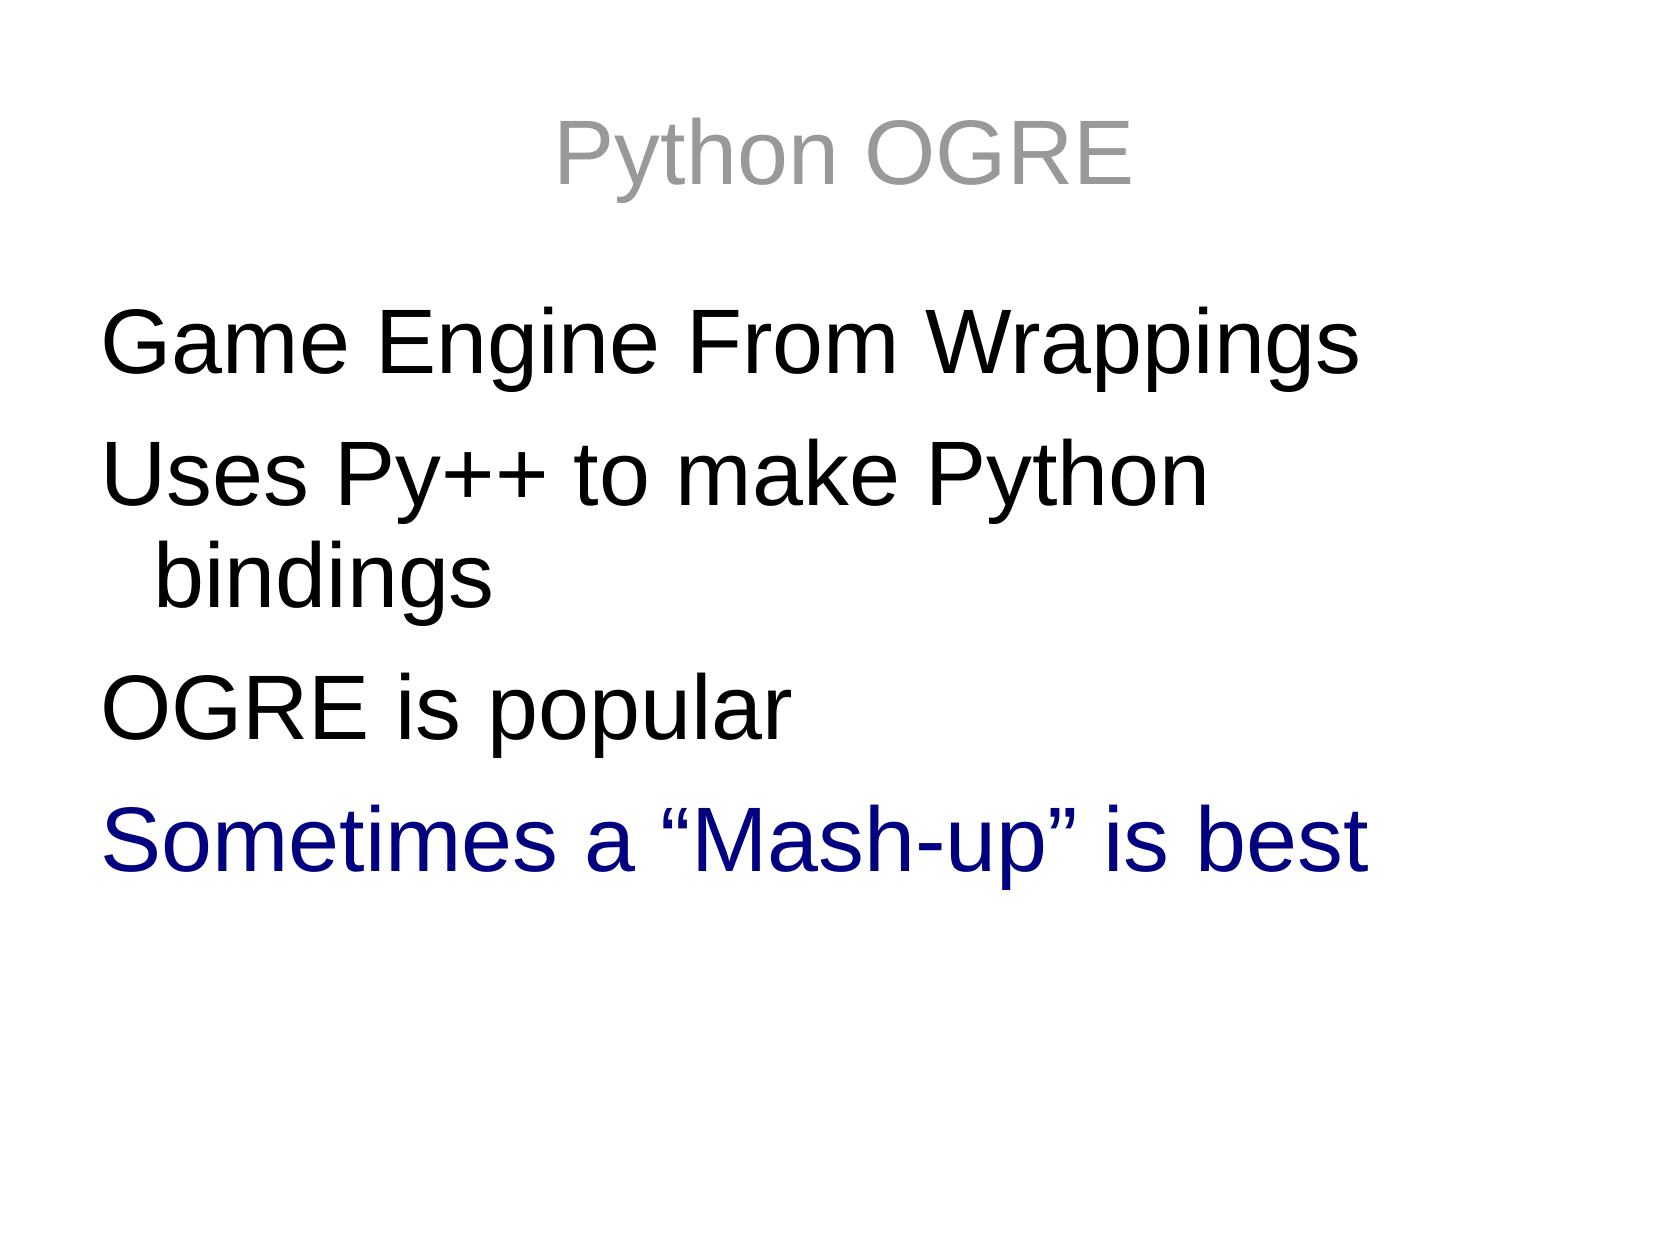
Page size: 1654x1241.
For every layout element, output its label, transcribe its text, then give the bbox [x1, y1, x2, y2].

list Game Engine From Wrappings Uses Py++ to make Python bindings OGRE is popular Sometimes a “Mash-up” is best [82, 290, 1571, 1094]
title Python OGRE [82, 49, 1571, 257]
